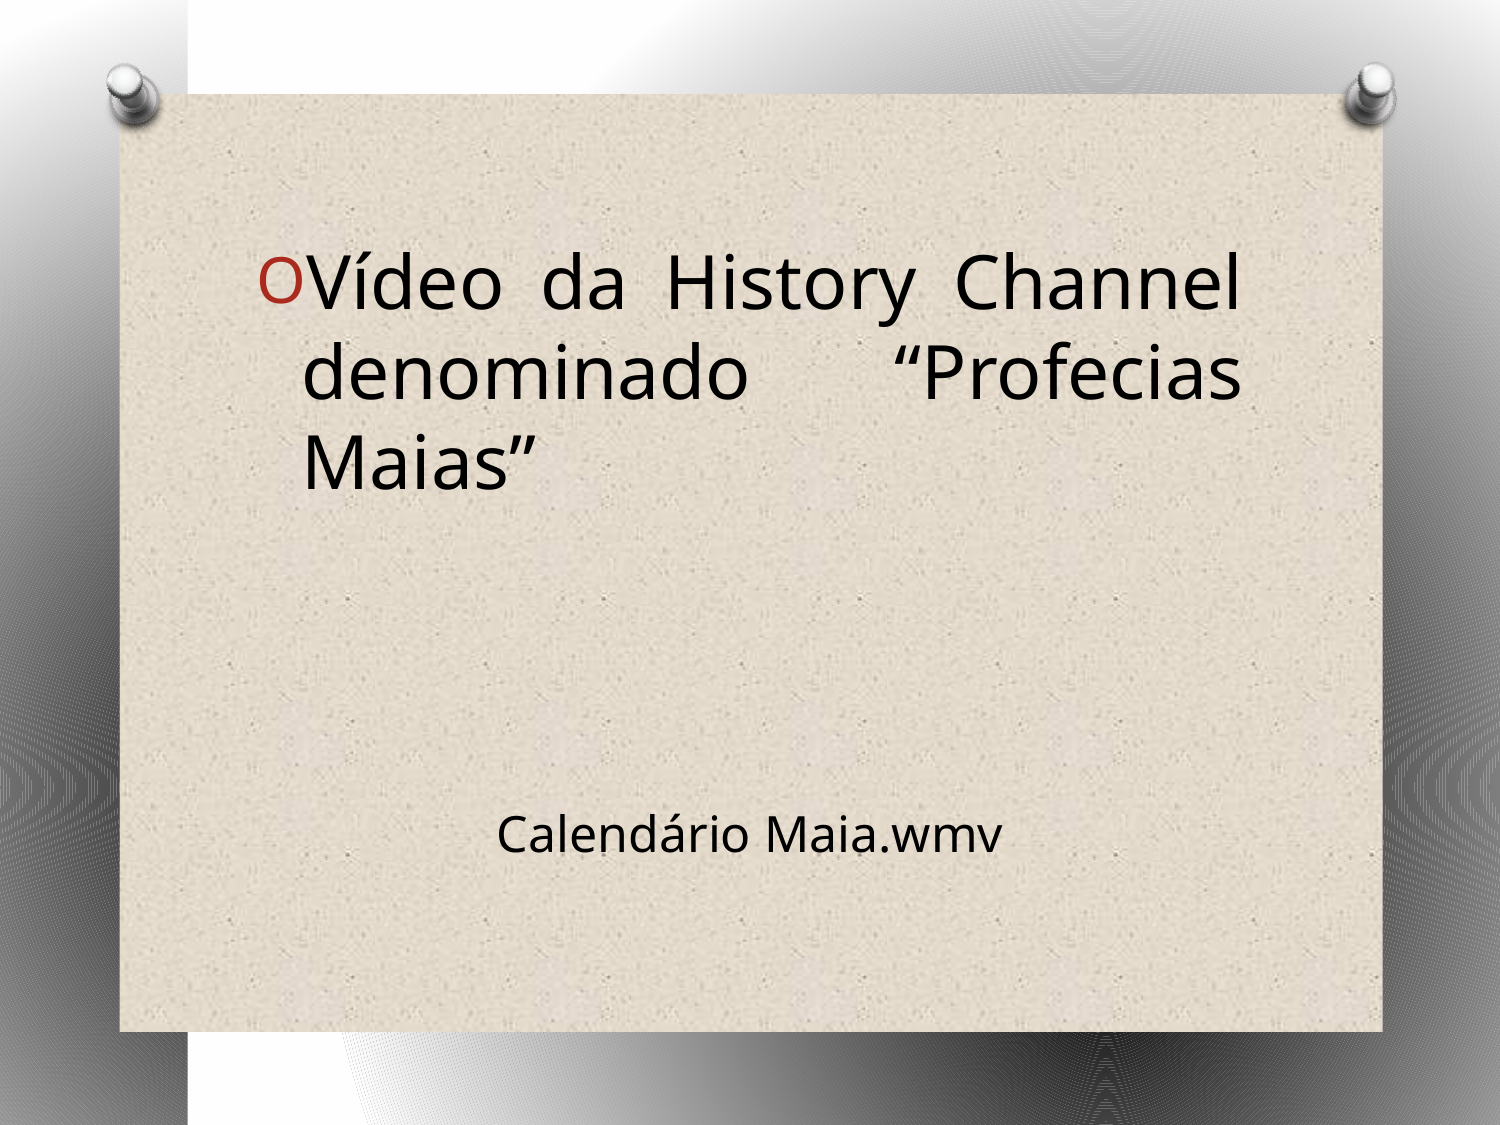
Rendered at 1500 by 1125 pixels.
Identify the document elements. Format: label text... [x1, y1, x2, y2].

list Vídeo da History Channel denominado “Profecias Maias” Calendário Maia.wmv [242, 137, 1259, 941]
picture [75, 29, 1439, 1032]
